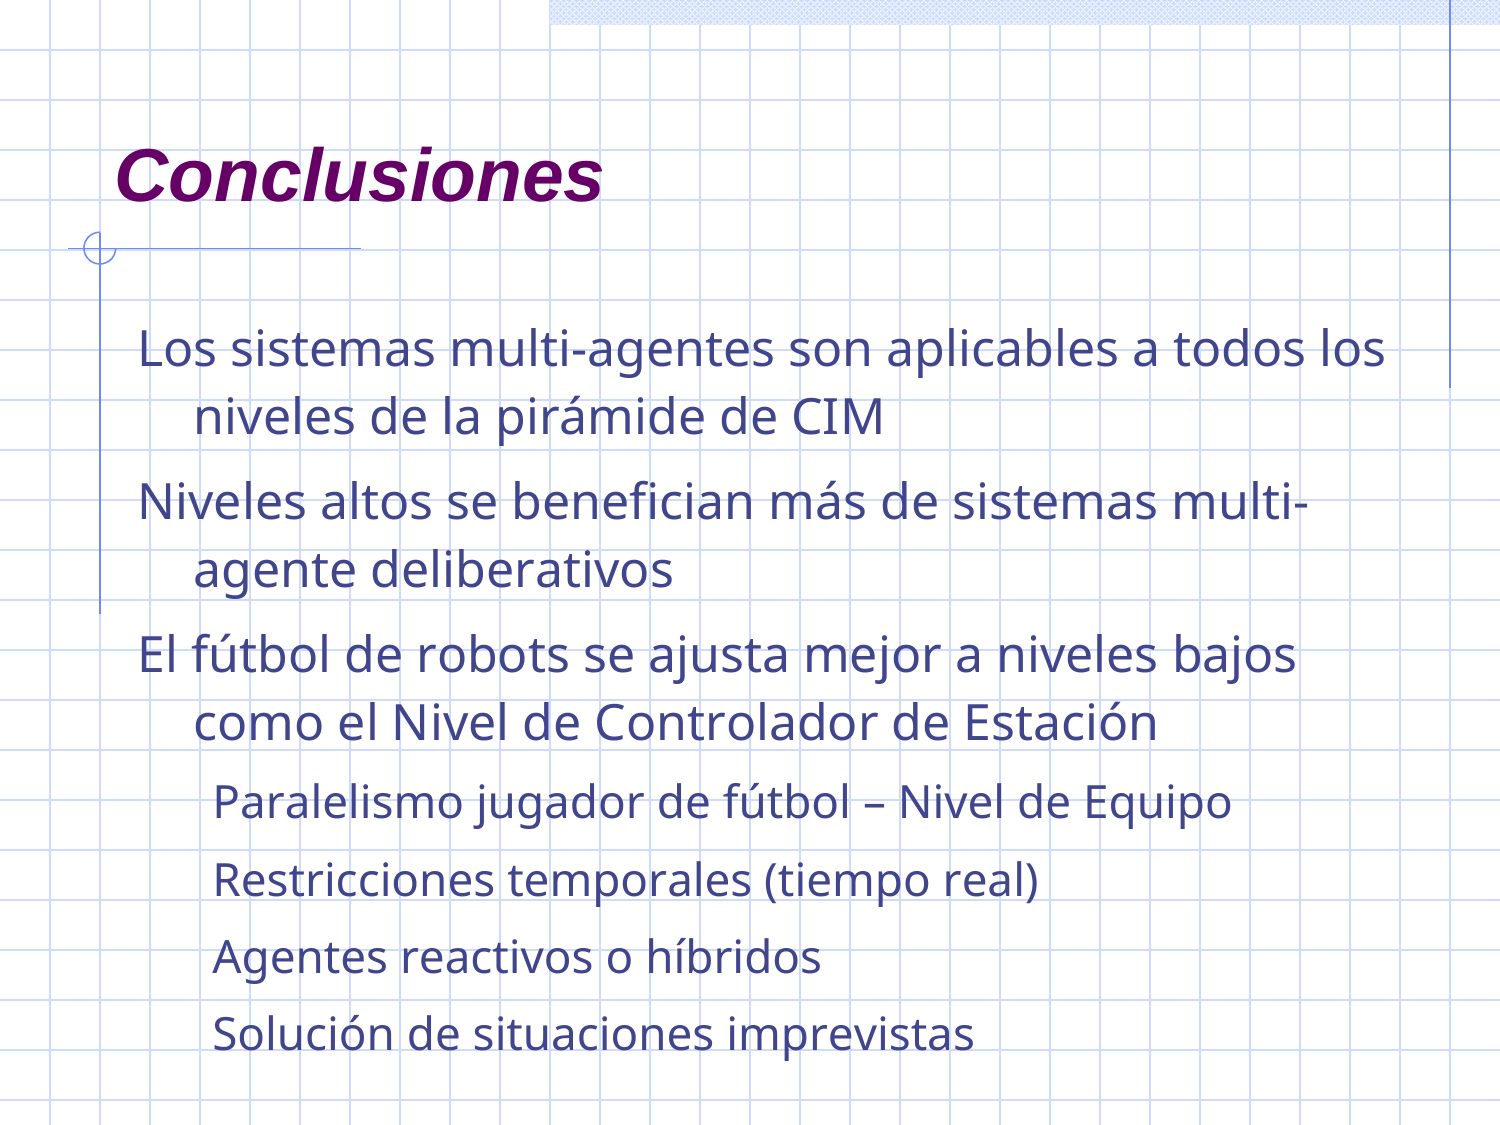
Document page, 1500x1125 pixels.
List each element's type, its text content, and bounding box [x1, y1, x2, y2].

picture [549, 0, 1449, 25]
list Los sistemas multi-agentes son aplicables a todos los niveles de la pirámide de CIM Niveles altos se benefician más de sistemas multi-agente deliberativos El fútbol de robots se ajusta mejor a niveles bajos como el Nivel de Controlador de Estación Paralelismo jugador de fútbol – Nivel de Equipo Restricciones temporales (tiempo real) Agentes reactivos o híbridos Solución de situaciones imprevistas [137, 312, 1413, 1008]
title Conclusiones [99, 99, 1500, 225]
picture [1451, 0, 1500, 25]
